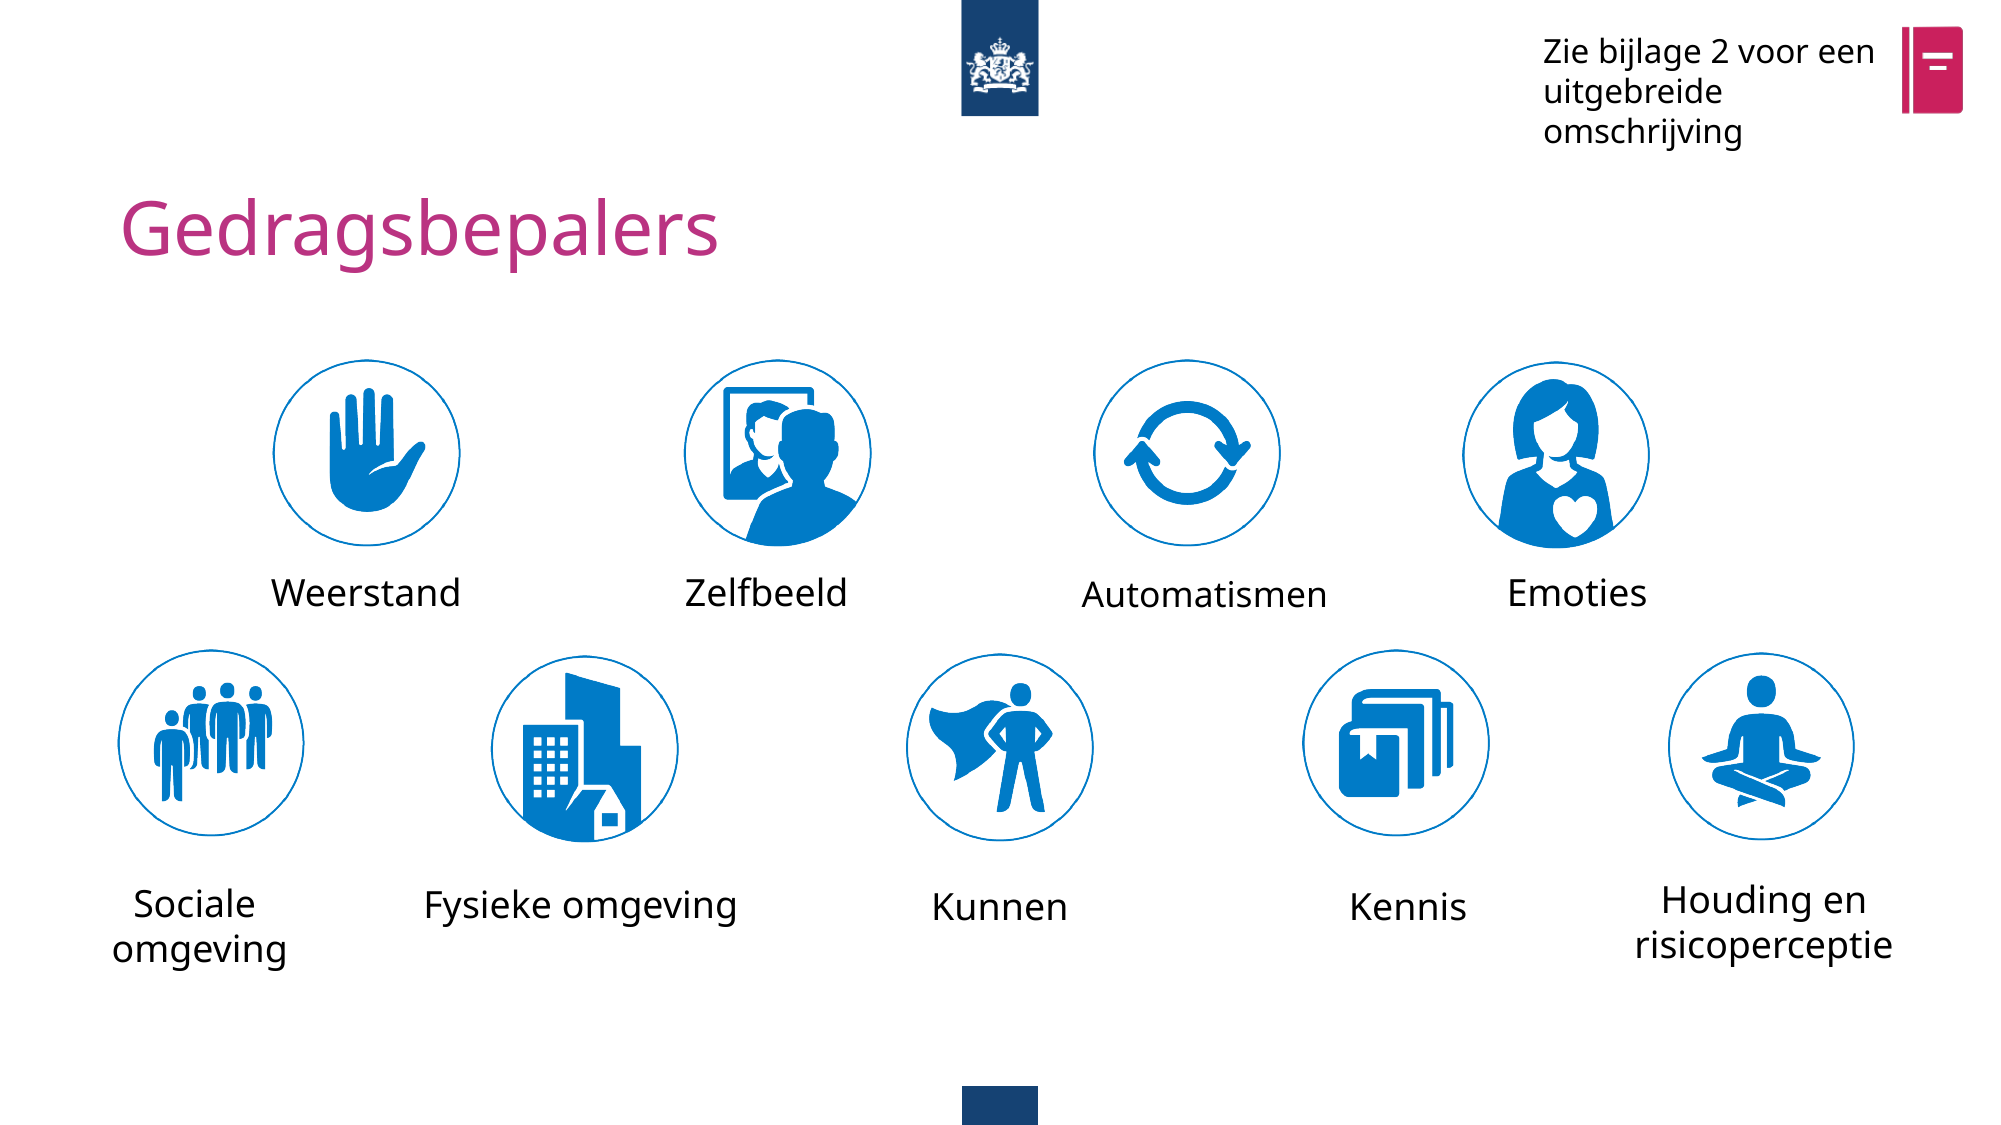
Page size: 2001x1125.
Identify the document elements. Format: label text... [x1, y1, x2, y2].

text_box Zelfbeeld [638, 560, 896, 622]
picture [1302, 649, 1490, 837]
text_box Fysieke omgeving [398, 873, 764, 980]
picture [683, 359, 872, 547]
text_box Kunnen [871, 875, 1129, 936]
title Gedragsbepalers [104, 123, 1897, 280]
text_box Sociale omgeving [15, 872, 384, 979]
picture [1881, 19, 1984, 122]
picture [117, 649, 305, 837]
picture [905, 653, 1094, 842]
picture [1667, 652, 1855, 841]
picture [1093, 359, 1281, 547]
text_box Kennis [1280, 875, 1537, 937]
text_box Houding en risicoperceptie [1601, 868, 1927, 976]
text_box Emoties [1449, 561, 1706, 623]
picture [490, 655, 679, 843]
text_box Zie bijlage 2 voor een uitgebreide omschrijving [1528, 22, 1914, 119]
picture [272, 359, 461, 547]
text_box Automatismen [1050, 564, 1360, 623]
picture [1462, 361, 1650, 549]
text_box Weerstand [238, 560, 495, 622]
